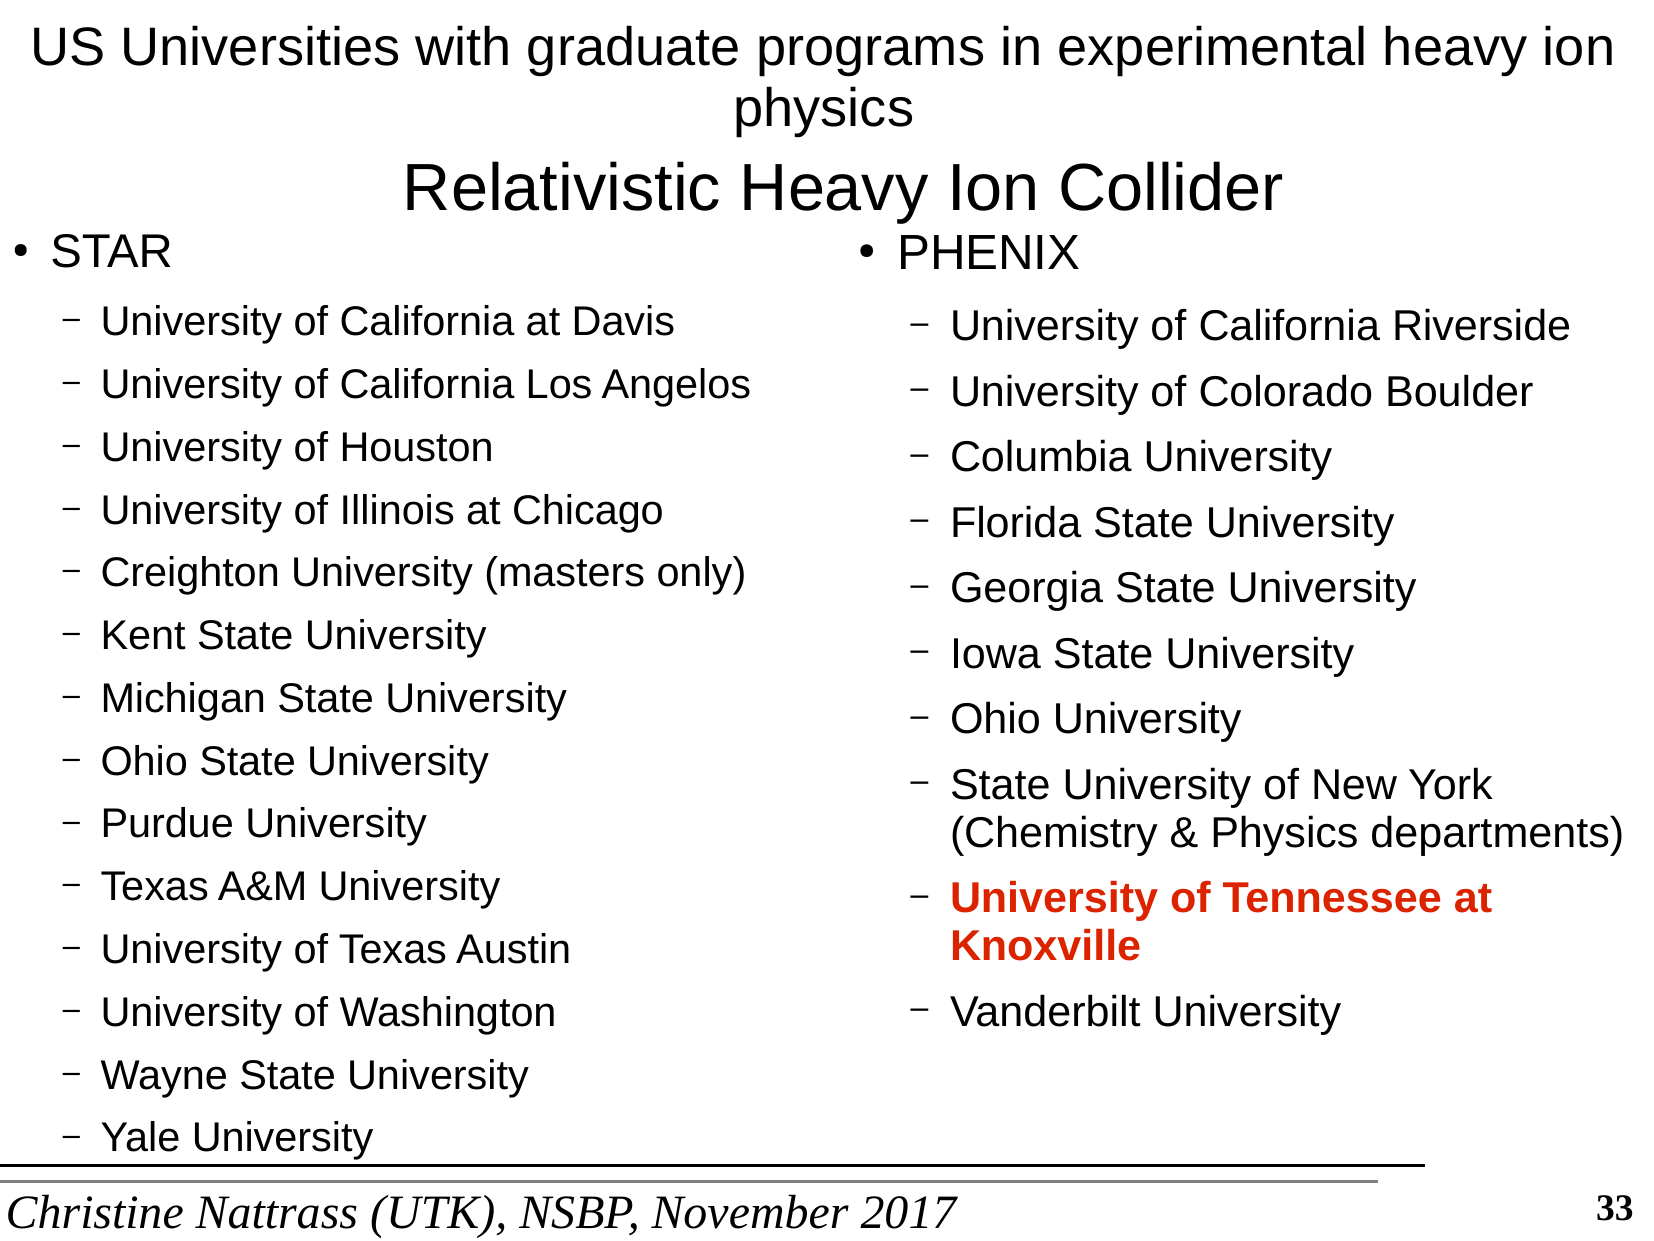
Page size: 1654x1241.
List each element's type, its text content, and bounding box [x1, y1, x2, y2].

title US Universities with graduate programs in experimental heavy ion physics [0, 8, 1648, 147]
list PHENIX University of California Riverside University of Colorado Boulder Columbia University Florida State University Georgia State University Iowa State University Ohio University State University of New York (Chemistry & Physics departments) University of Tennessee at Knoxville Vanderbilt University [845, 224, 1654, 1050]
text_box Relativistic Heavy Ion Collider [374, 149, 1313, 239]
list STAR University of California at Davis University of California Los Angelos University of Houston University of Illinois at Chicago Creighton University (masters only) Kent State University Michigan State University Ohio State University Purdue University Texas A&M University University of Texas Austin University of Washington Wayne State University Yale University [0, 224, 809, 1163]
